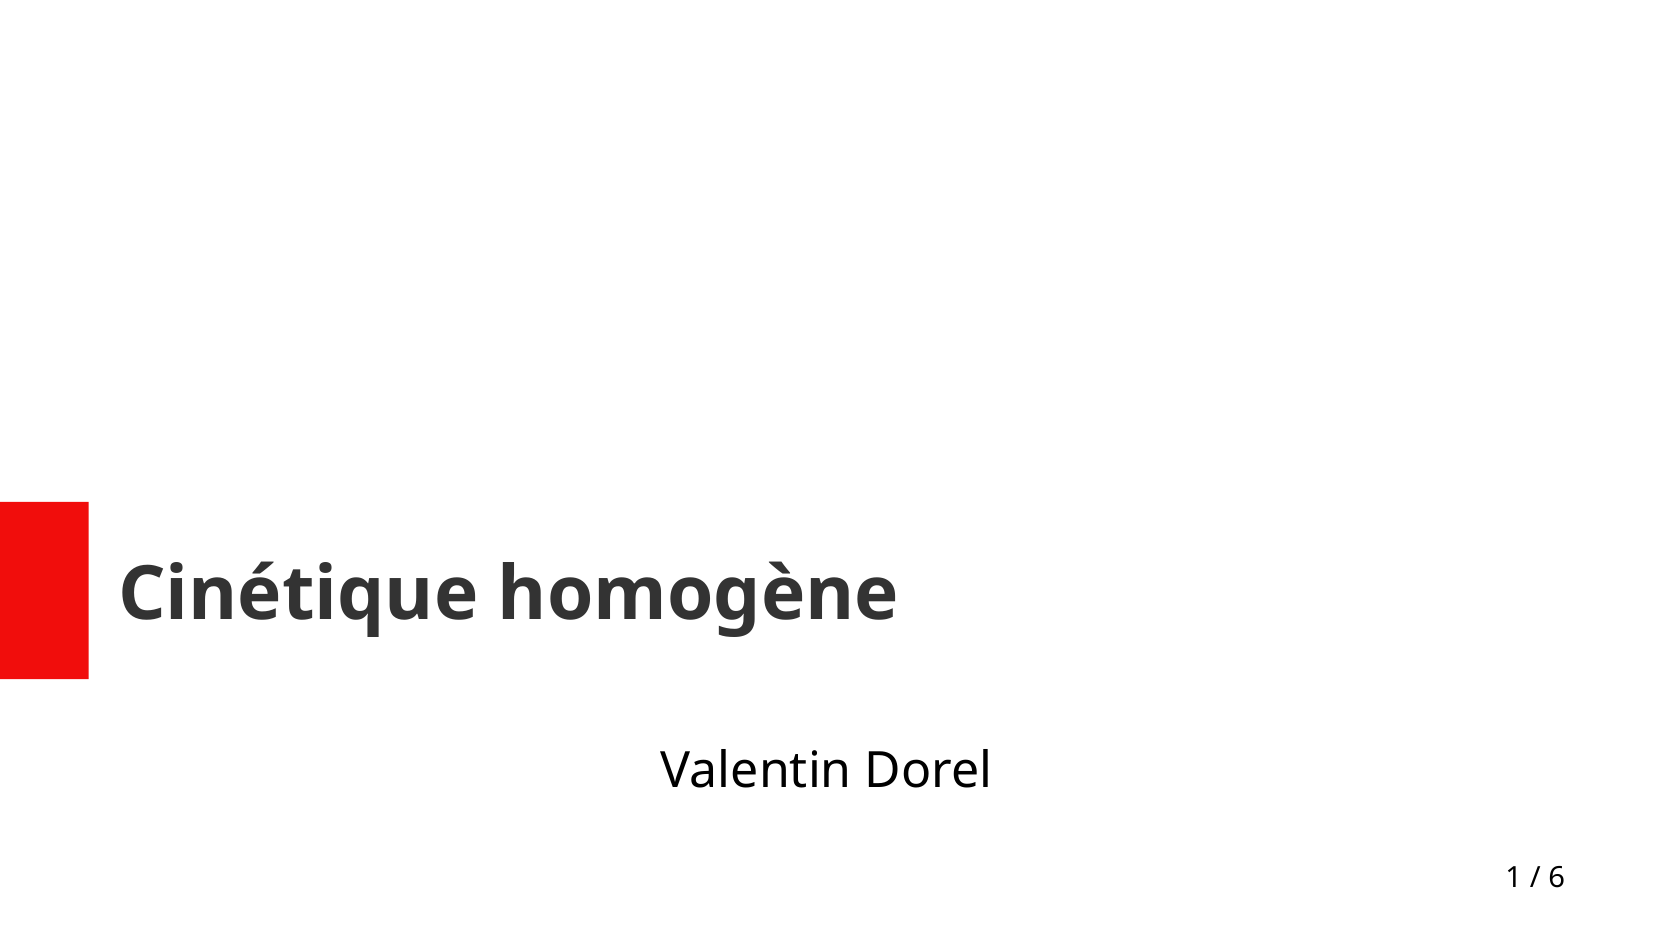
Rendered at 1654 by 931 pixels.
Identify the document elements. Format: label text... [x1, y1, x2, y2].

subtitle Valentin Dorel [118, 708, 1536, 827]
title Cinétique homogène [118, 501, 1536, 680]
